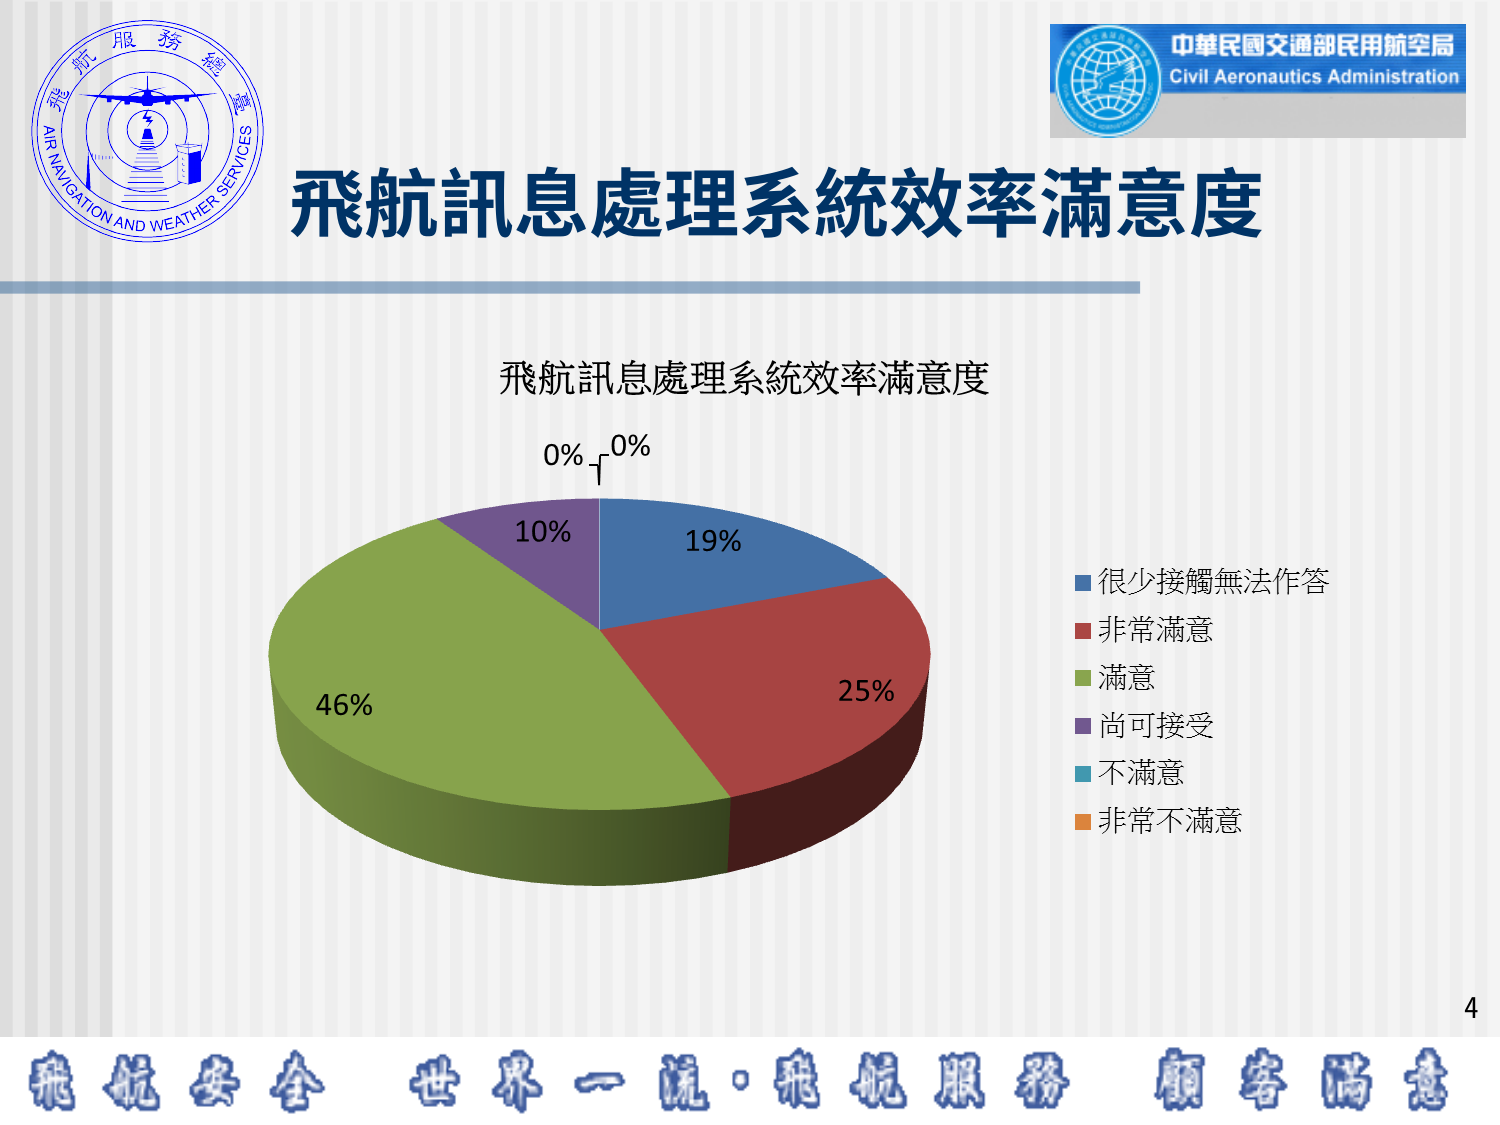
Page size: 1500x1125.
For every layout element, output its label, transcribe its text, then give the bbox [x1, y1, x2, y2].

text_box <編號> [1181, 964, 1495, 1040]
picture [127, 329, 1361, 1008]
title 飛航訊息處理系統效率滿意度 [274, 148, 1388, 255]
